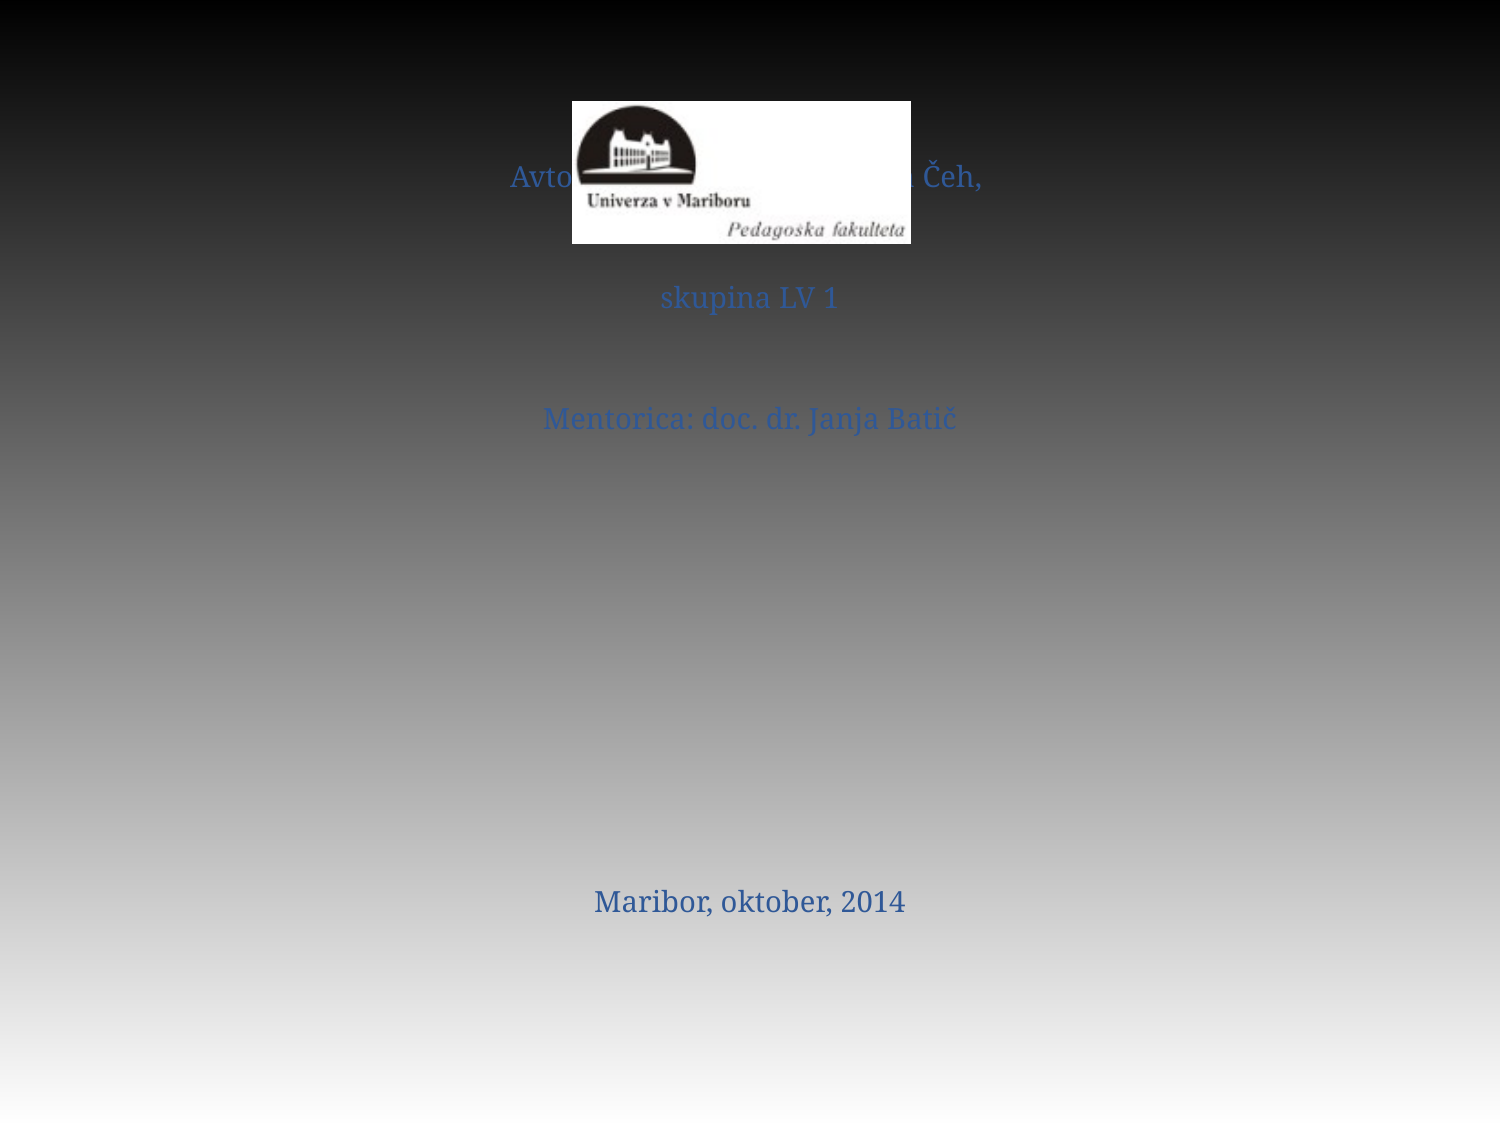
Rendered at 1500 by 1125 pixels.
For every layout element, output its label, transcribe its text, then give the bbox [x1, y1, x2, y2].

title KOMPOZICIJA ANDY WARHOL Avtorici: Mateja Bališ, Mateja Čeh, skupina LV 1 Mentorica: doc. dr. Janja Batič Maribor, oktober, 2014 [112, 66, 1388, 1047]
picture [572, 101, 911, 244]
